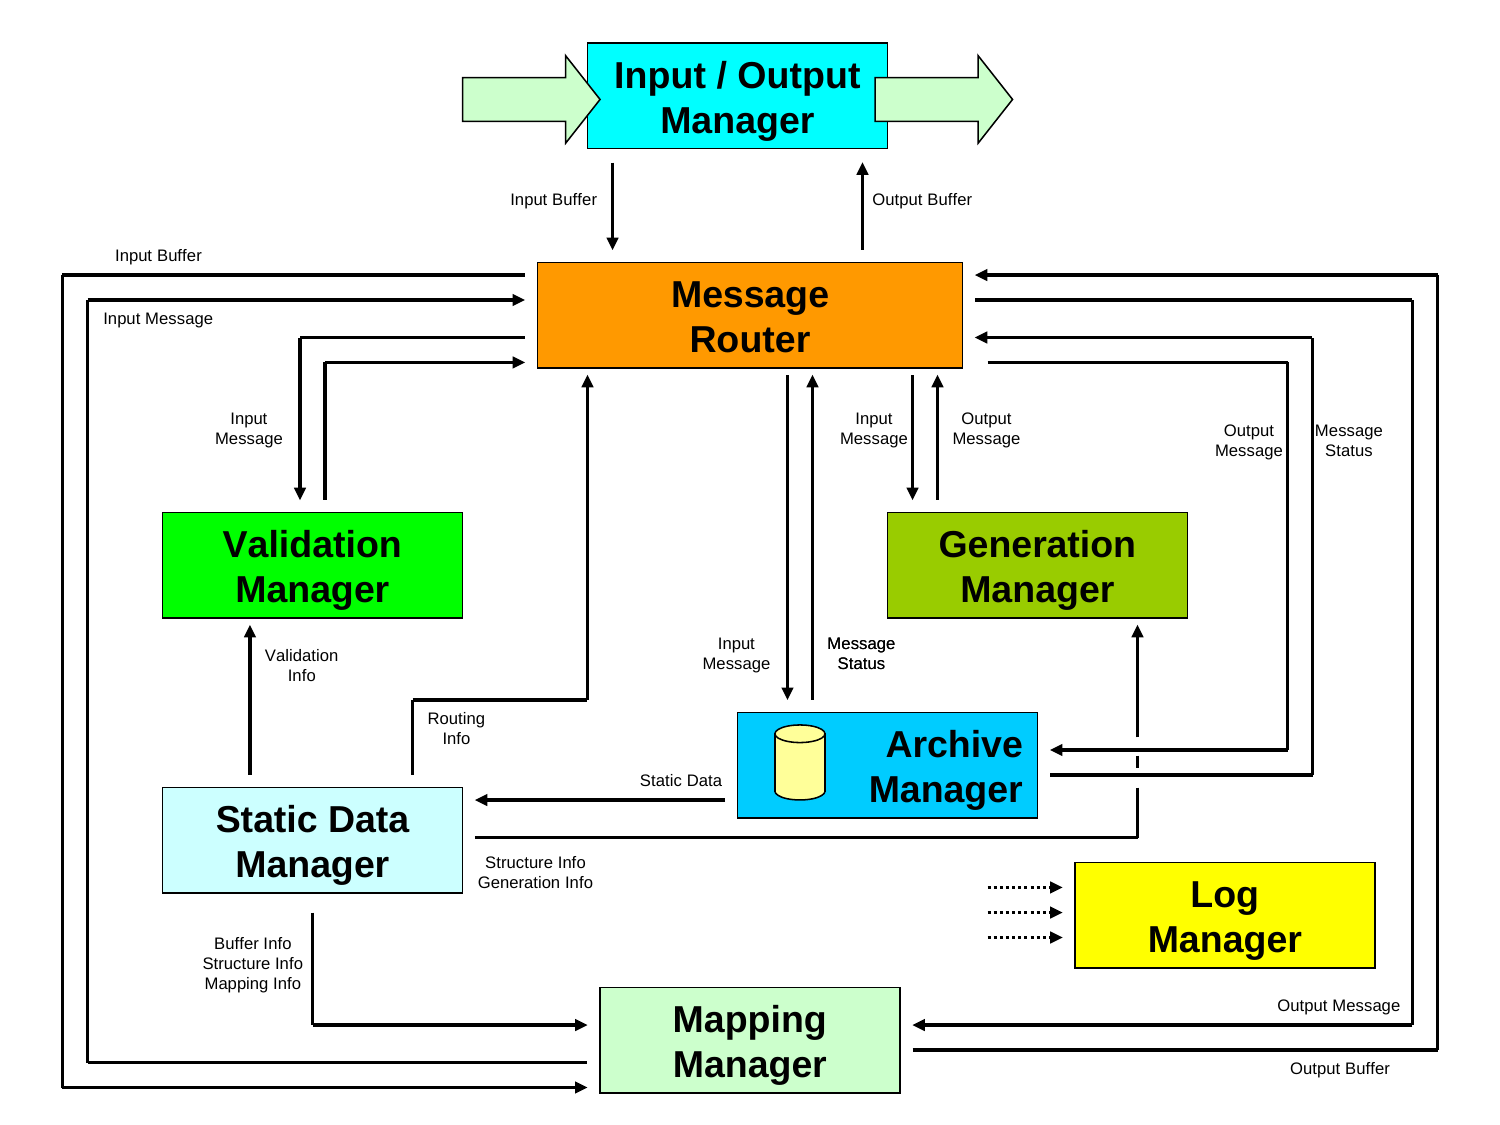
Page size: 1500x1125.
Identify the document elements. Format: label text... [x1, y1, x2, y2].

text_box Output Message [1200, 412, 1298, 468]
text_box Input / Output Manager [587, 43, 888, 149]
text_box Input Buffer [100, 237, 217, 273]
text_box Generation Manager [887, 512, 1188, 618]
text_box Input Message [88, 299, 229, 336]
text_box Structure Info Generation Info [463, 844, 609, 901]
text_box Validation Info [250, 637, 354, 693]
text_box Output Message [937, 399, 1036, 456]
text_box Input Message [825, 399, 923, 456]
text_box Mapping Manager [600, 987, 901, 1093]
text_box Input Buffer [495, 181, 613, 217]
text_box Routing Info [412, 699, 501, 756]
text_box Static Data [625, 762, 738, 798]
text_box Input Message [200, 399, 298, 456]
text_box [775, 724, 825, 800]
text_box Static Data Manager [162, 787, 463, 893]
text_box Output Buffer [857, 181, 988, 217]
text_box Log Manager [1074, 862, 1376, 968]
text_box Message Router [537, 262, 963, 368]
text_box Message Status [812, 624, 911, 681]
text_box Validation Manager [162, 512, 463, 618]
text_box Output Message [1262, 987, 1416, 1023]
text_box Input Message [687, 624, 786, 681]
text_box Archive Manager [737, 712, 1038, 818]
text_box [875, 55, 1013, 144]
text_box [462, 55, 601, 144]
text_box Buffer Info Structure Info Mapping Info [187, 924, 319, 1001]
text_box Output Buffer [1275, 1049, 1405, 1086]
text_box Message Status [1300, 412, 1398, 468]
